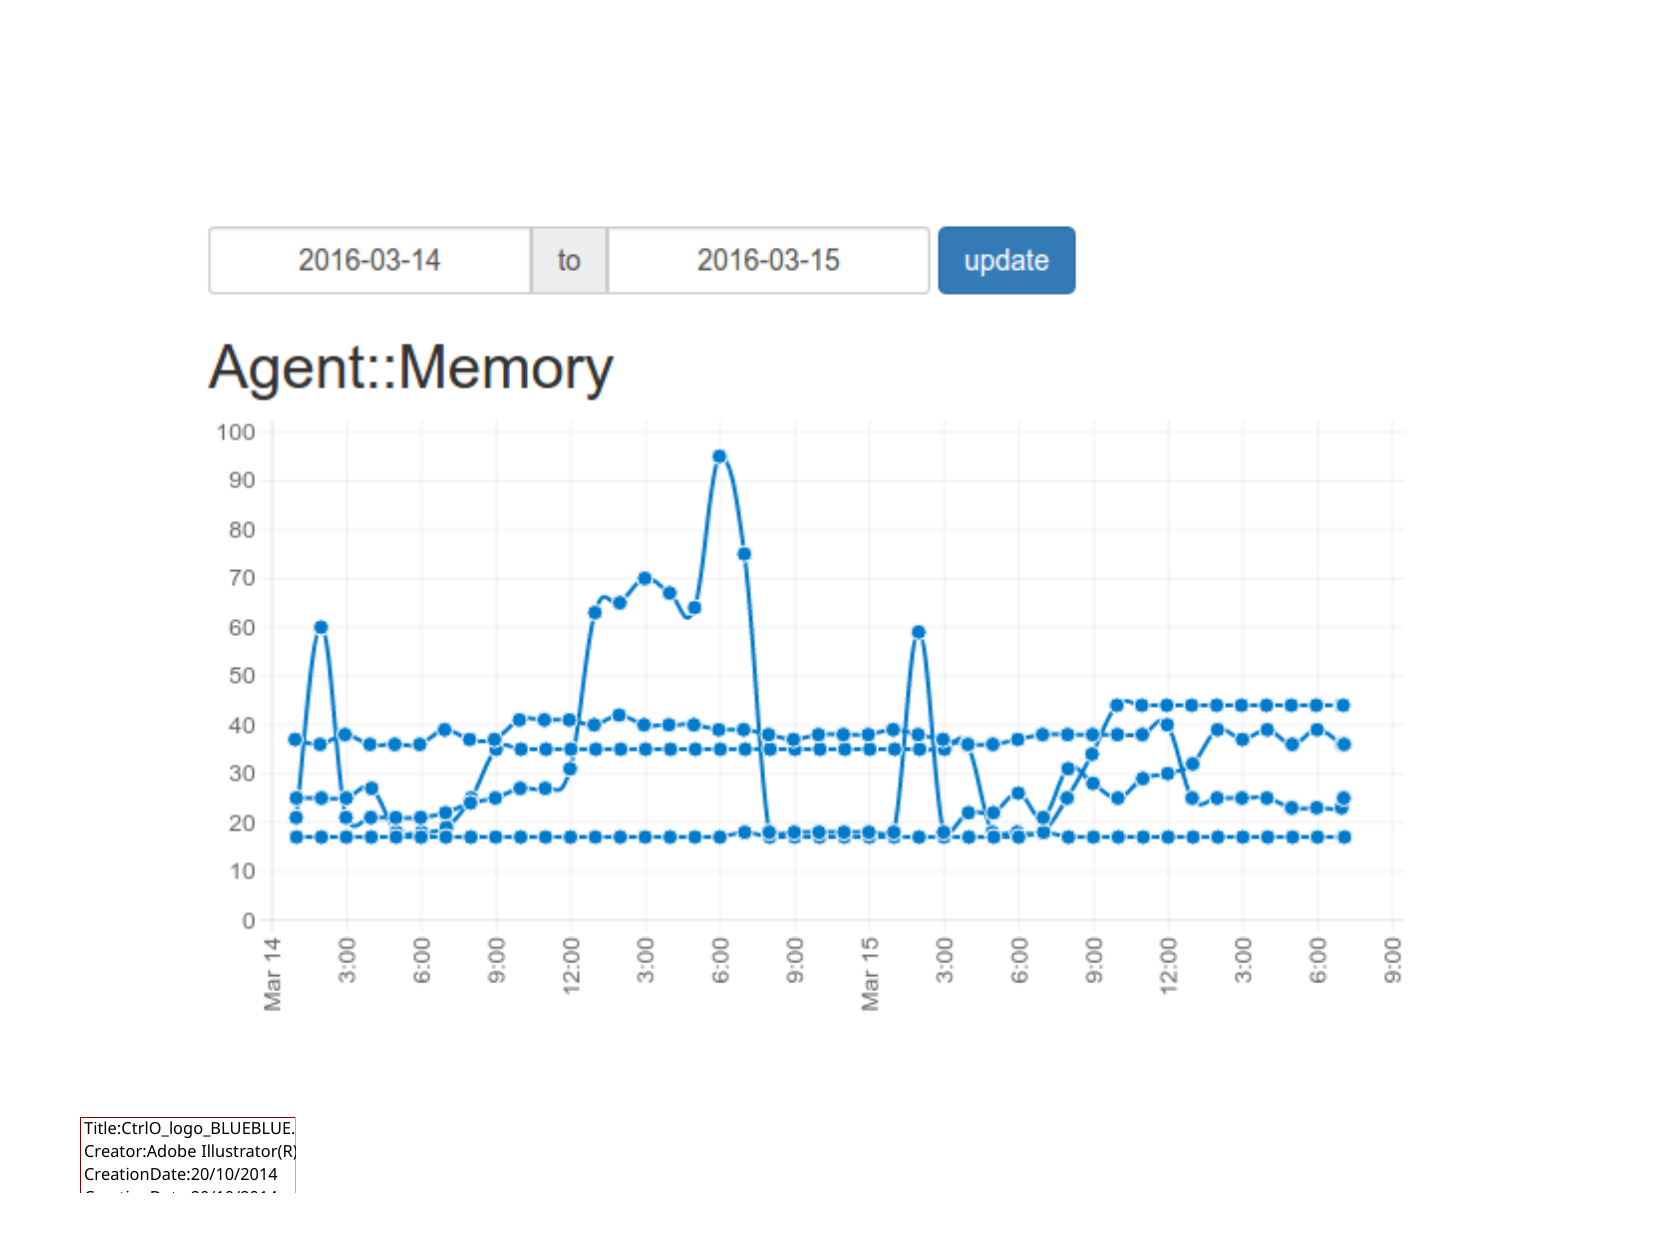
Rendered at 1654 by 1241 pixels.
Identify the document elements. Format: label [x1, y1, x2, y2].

picture [183, 197, 1471, 1043]
